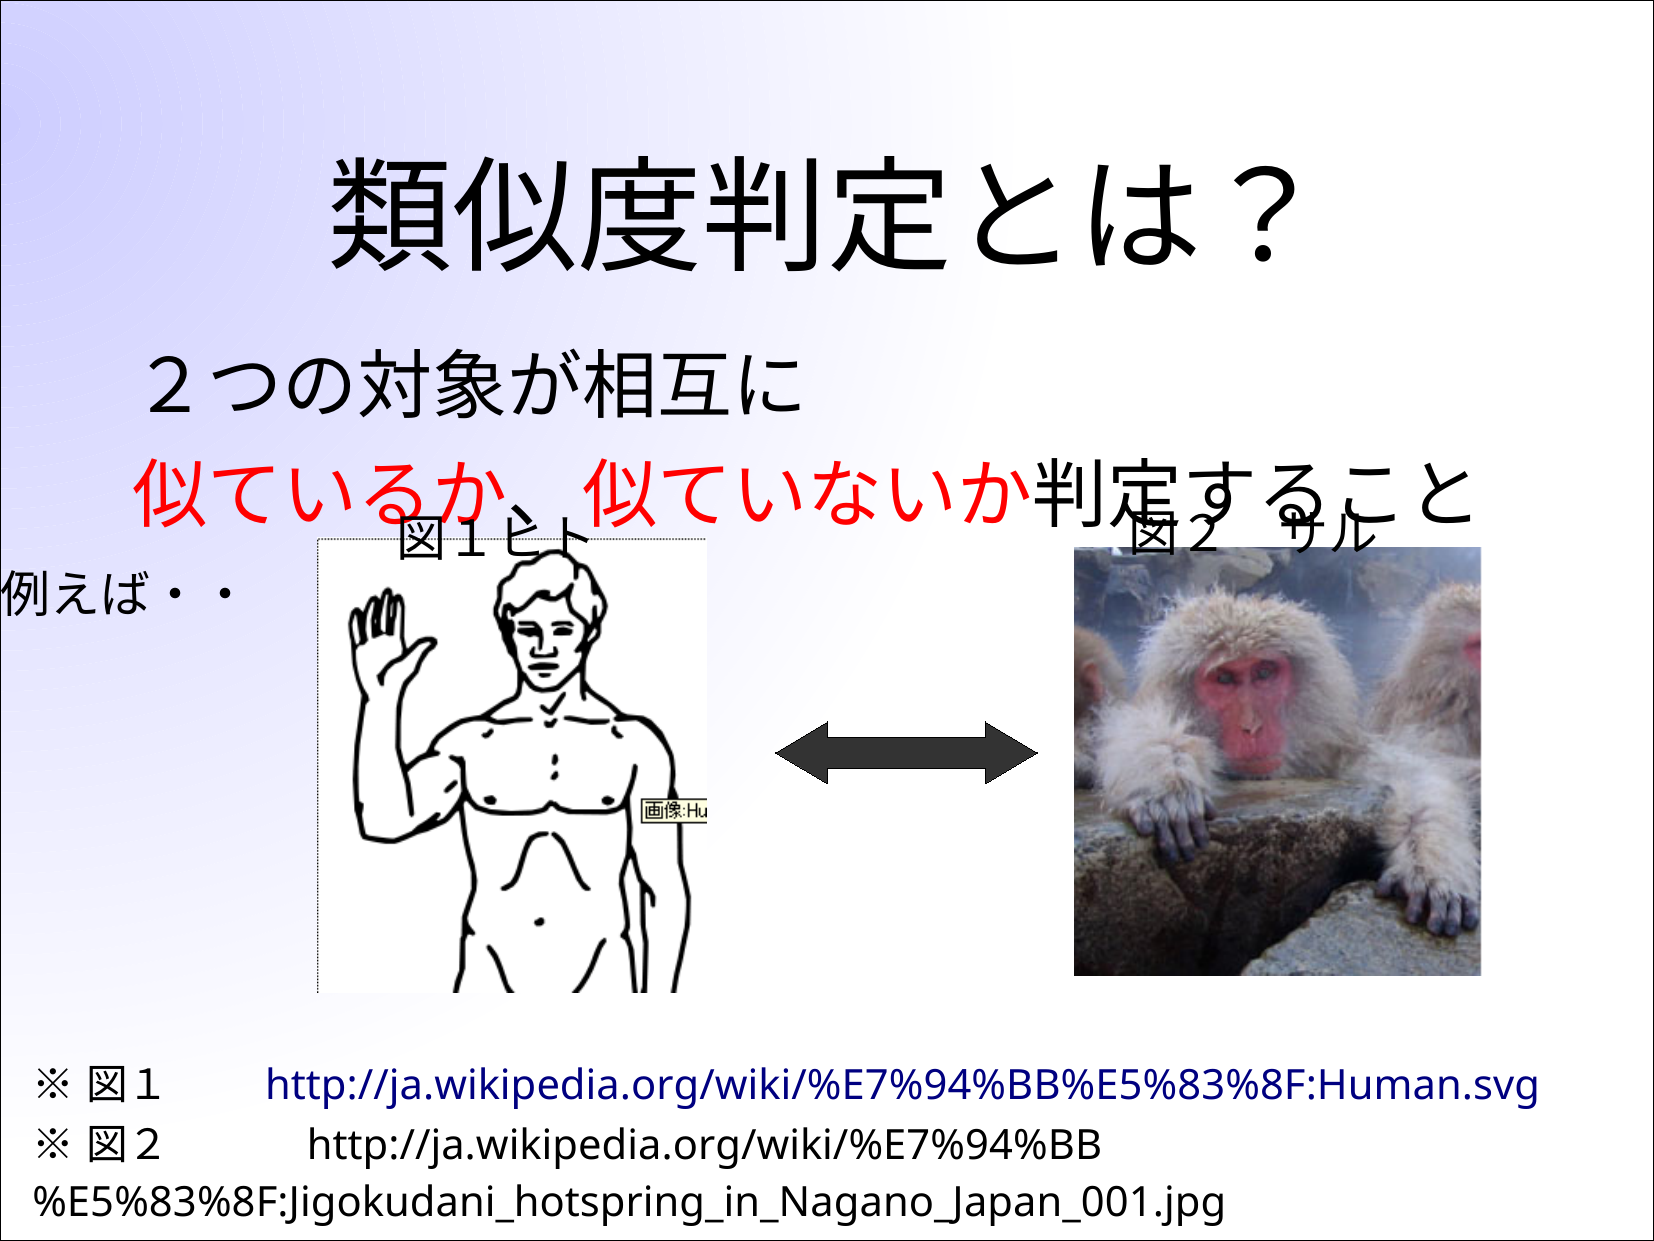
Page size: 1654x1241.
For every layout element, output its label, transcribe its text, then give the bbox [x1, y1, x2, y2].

text_box ※図１ http://ja.wikipedia.org/wiki/%E7%94%BB%E5%83%8F:Human.svg ※図２ http://ja.wikipedia.org/wiki/%E7%94%BB%E5%83%8F:Jigokudani_hotspring_in_Nagano_Japan_001.jpg [32, 1050, 1544, 1218]
picture [317, 537, 707, 993]
text_box [107, 320, 1453, 371]
text_box ２つの対象が相互に 似ているか、似ていないか判定すること [131, 325, 1544, 477]
picture [1074, 547, 1485, 976]
text_box [86, 479, 343, 530]
picture [404, 549, 438, 554]
text_box 図２ サル [1128, 492, 1404, 544]
text_box 似ている？ [775, 721, 1038, 784]
text_box 図１ヒト [396, 498, 671, 549]
text_box 例えば・・ [0, 554, 267, 656]
title 類似度判定とは？ [121, 102, 1534, 311]
